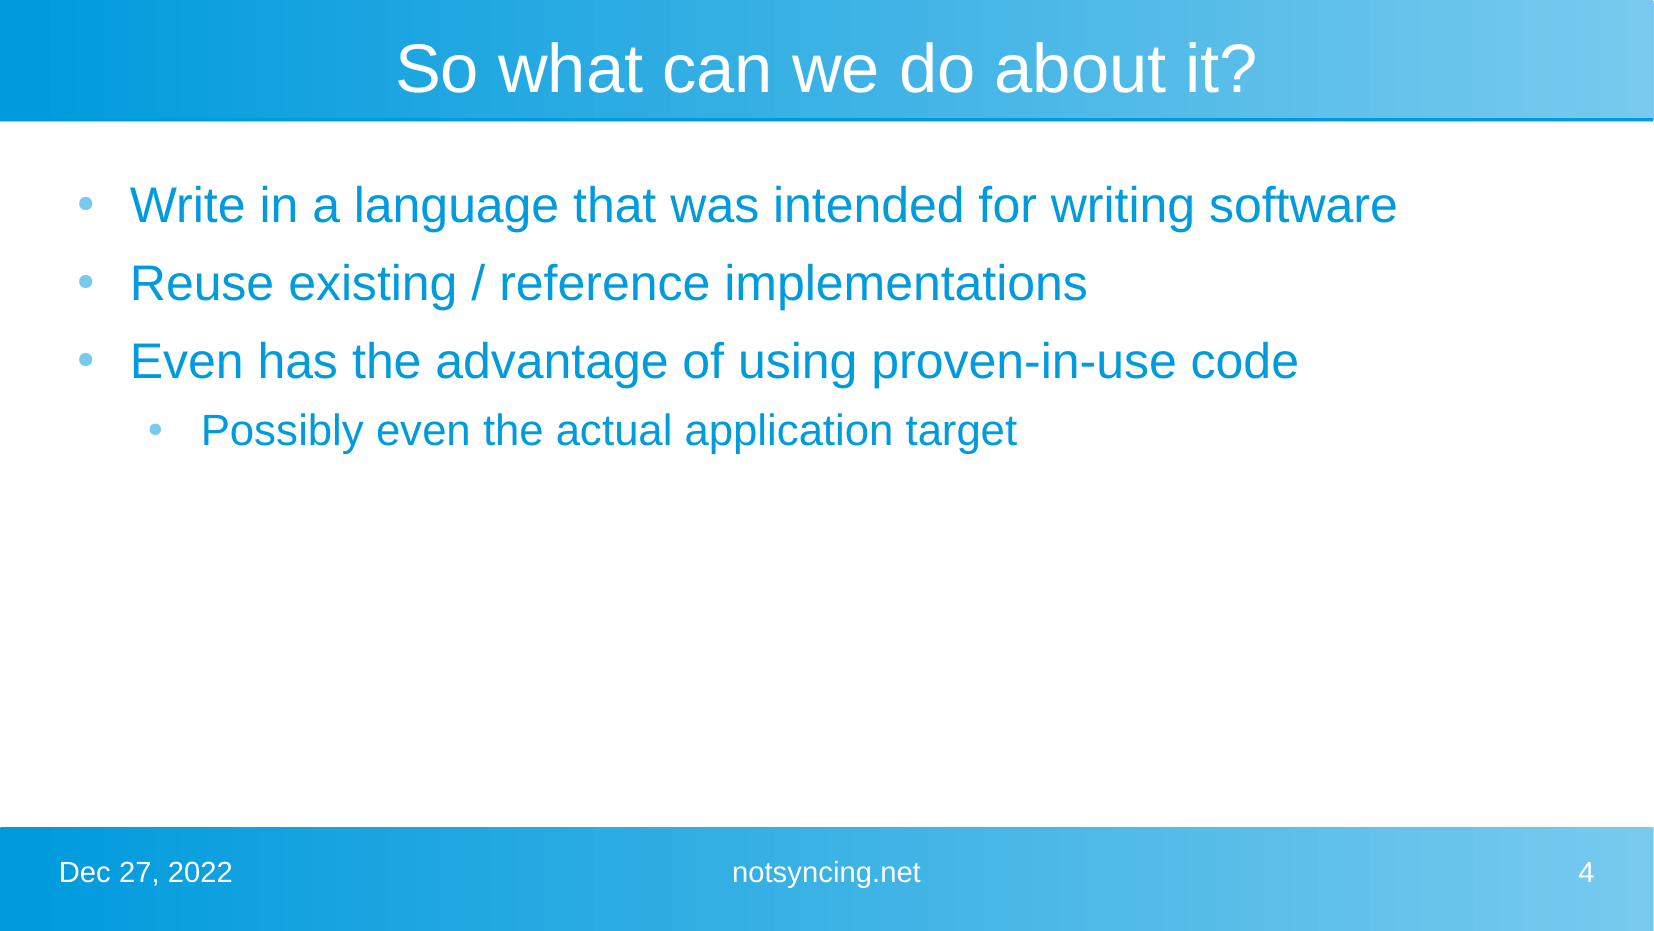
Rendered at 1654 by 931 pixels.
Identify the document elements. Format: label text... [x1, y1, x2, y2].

list Write in a language that was intended for writing software Reuse existing / reference implementations Even has the advantage of using proven-in-use code Possibly even the actual application target [59, 177, 1595, 768]
title So what can we do about it? [59, 29, 1595, 108]
